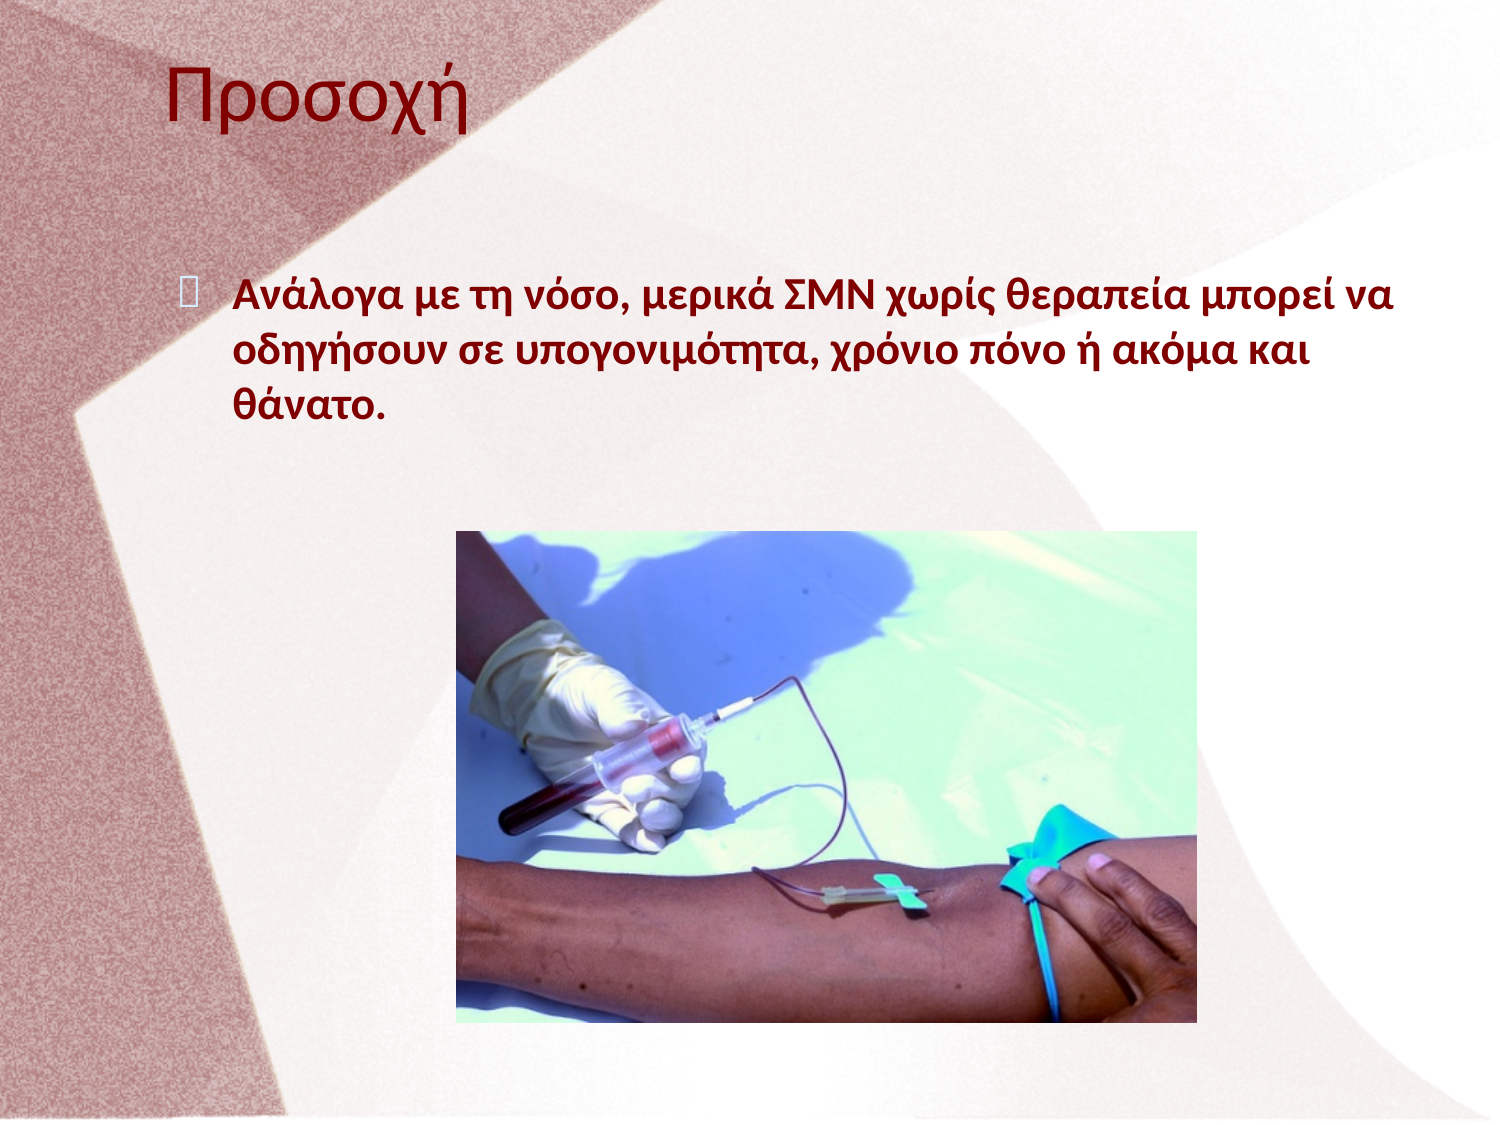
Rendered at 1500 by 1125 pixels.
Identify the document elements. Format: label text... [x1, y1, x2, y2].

picture [0, 0, 1500, 1125]
title Προσοχή [150, 30, 1425, 172]
list Ανάλογα με τη νόσο, μερικά ΣΜΝ χωρίς θεραπεία μπορεί να οδηγήσουν σε υπογονιμότητα, χρόνιο πόνο ή ακόμα και θάνατο. [150, 172, 1425, 1043]
